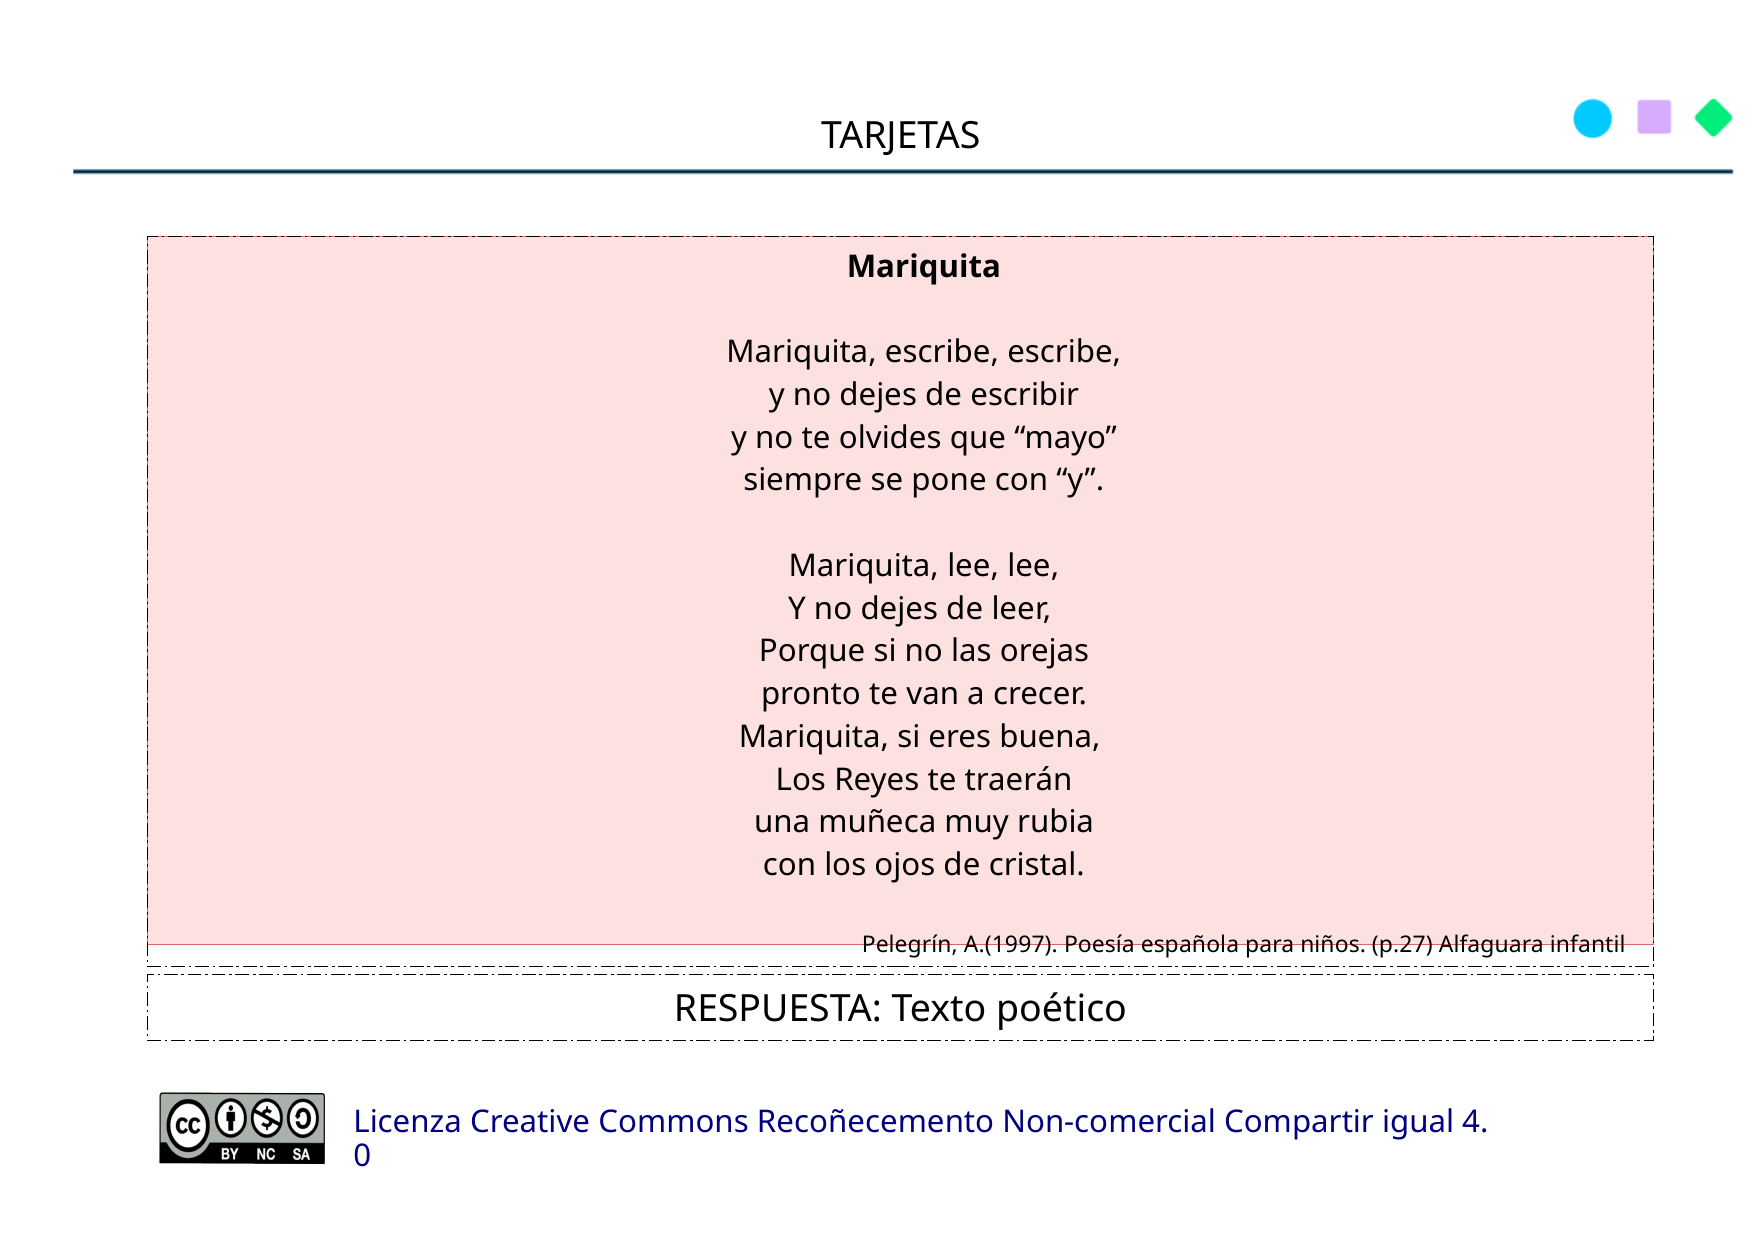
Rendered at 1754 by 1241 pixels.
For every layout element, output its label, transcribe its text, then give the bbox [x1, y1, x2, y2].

text_box RESPUESTA: Texto poético [147, 974, 1654, 1040]
picture [159, 1092, 325, 1164]
text_box Mariquita Mariquita, escribe, escribe, y no dejes de escribir y no te olvides que “mayo” siempre se pone con “y”. Mariquita, lee, lee, Y no dejes de leer, Porque si no las orejas pronto te van a crecer. Mariquita, si eres buena, Los Reyes te traerán una muñeca muy rubia con los ojos de cristal. Pelegrín, A.(1997). Poesía española para niños. (p.27) Alfaguara infantil [147, 236, 1654, 956]
text_box Licenza Creative Commons Recoñecemento Non-comercial Compartir igual 4.0 [338, 1072, 1506, 1170]
picture [59, 70, 1743, 197]
